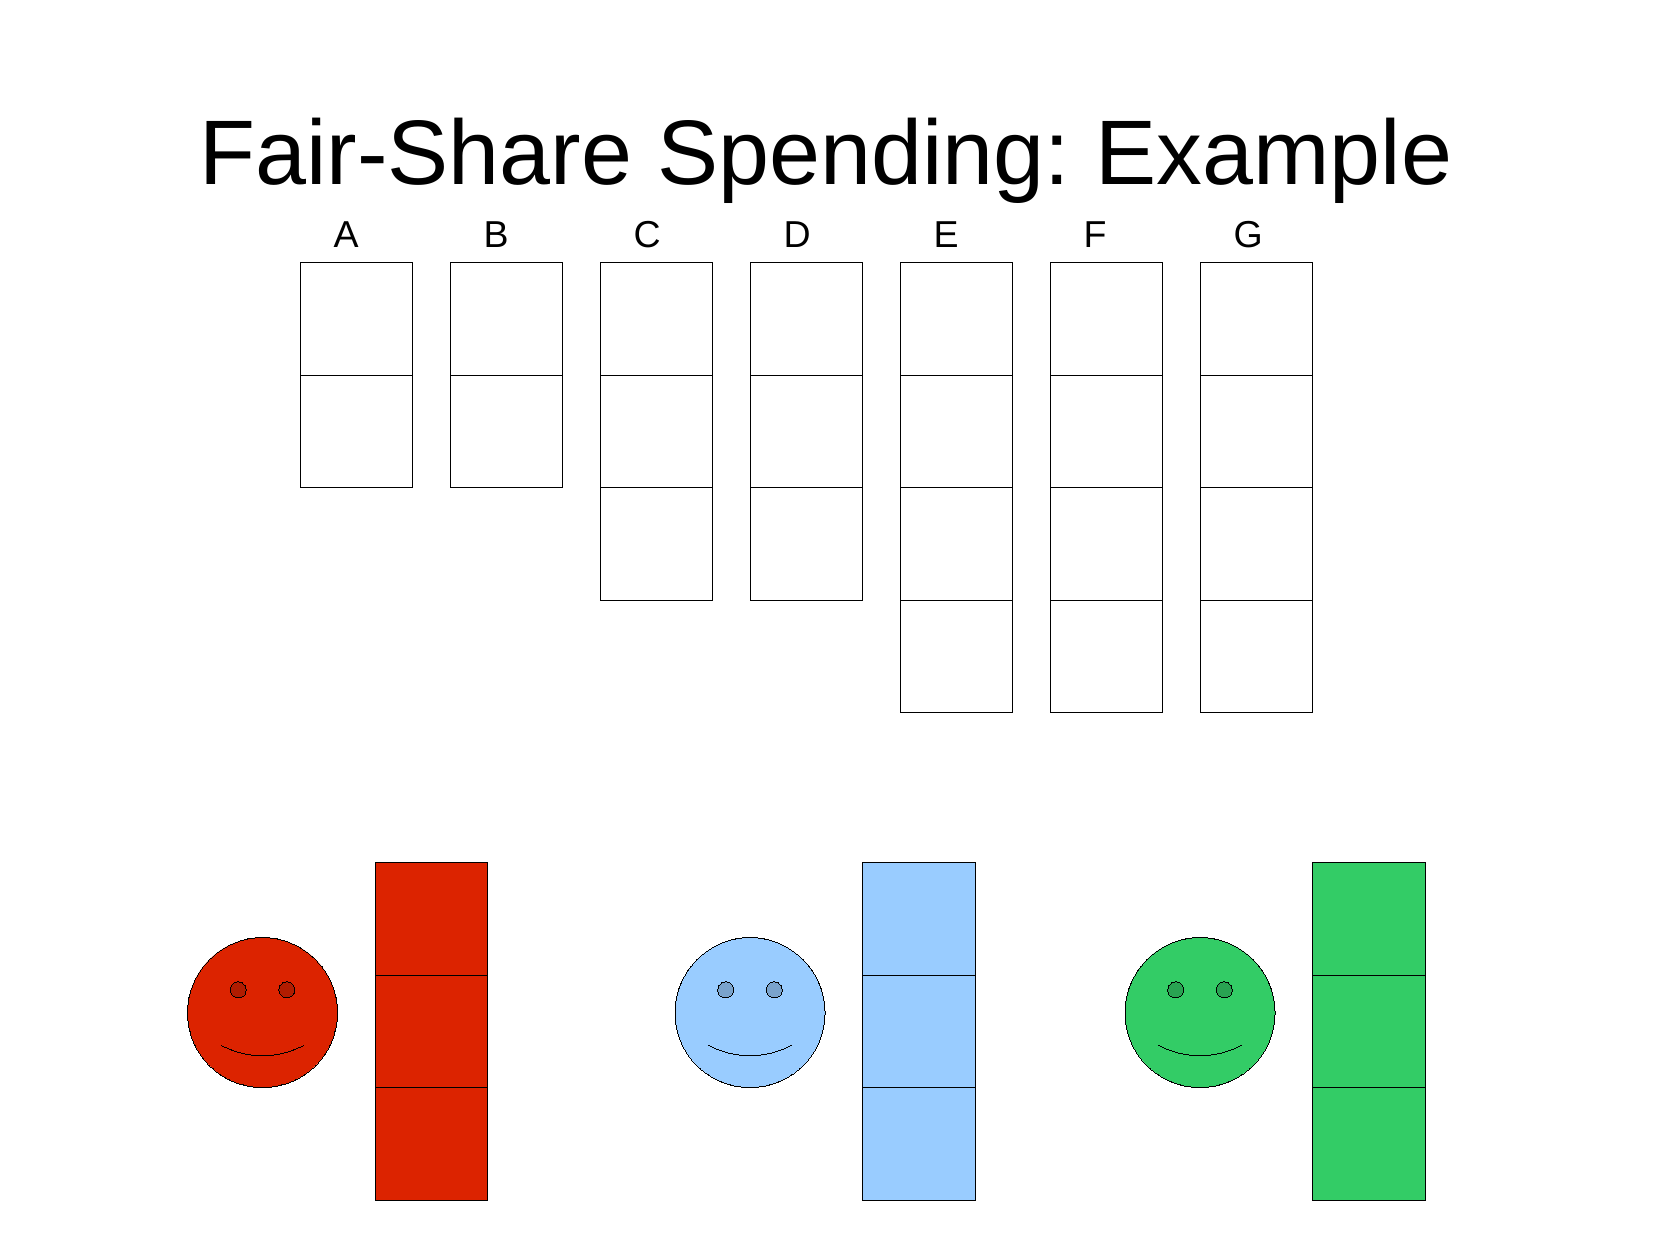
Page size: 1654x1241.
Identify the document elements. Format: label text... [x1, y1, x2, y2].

text_box [1050, 262, 1163, 713]
title Fair-Share Spending: Example [82, 49, 1571, 257]
text_box [862, 862, 976, 1201]
text_box [750, 262, 863, 601]
text_box [600, 262, 713, 601]
text_box B [468, 206, 526, 264]
text_box [1312, 862, 1426, 1201]
text_box C [618, 205, 675, 263]
text_box A [318, 206, 376, 264]
text_box [675, 937, 826, 1088]
text_box [300, 262, 413, 488]
text_box E [918, 206, 975, 264]
text_box [1200, 262, 1313, 713]
text_box G [1218, 205, 1276, 263]
text_box [375, 862, 488, 1201]
text_box [900, 262, 1013, 713]
text_box D [768, 205, 826, 263]
text_box F [1068, 206, 1126, 264]
text_box [450, 262, 563, 488]
text_box [187, 937, 338, 1088]
text_box [1125, 937, 1276, 1088]
